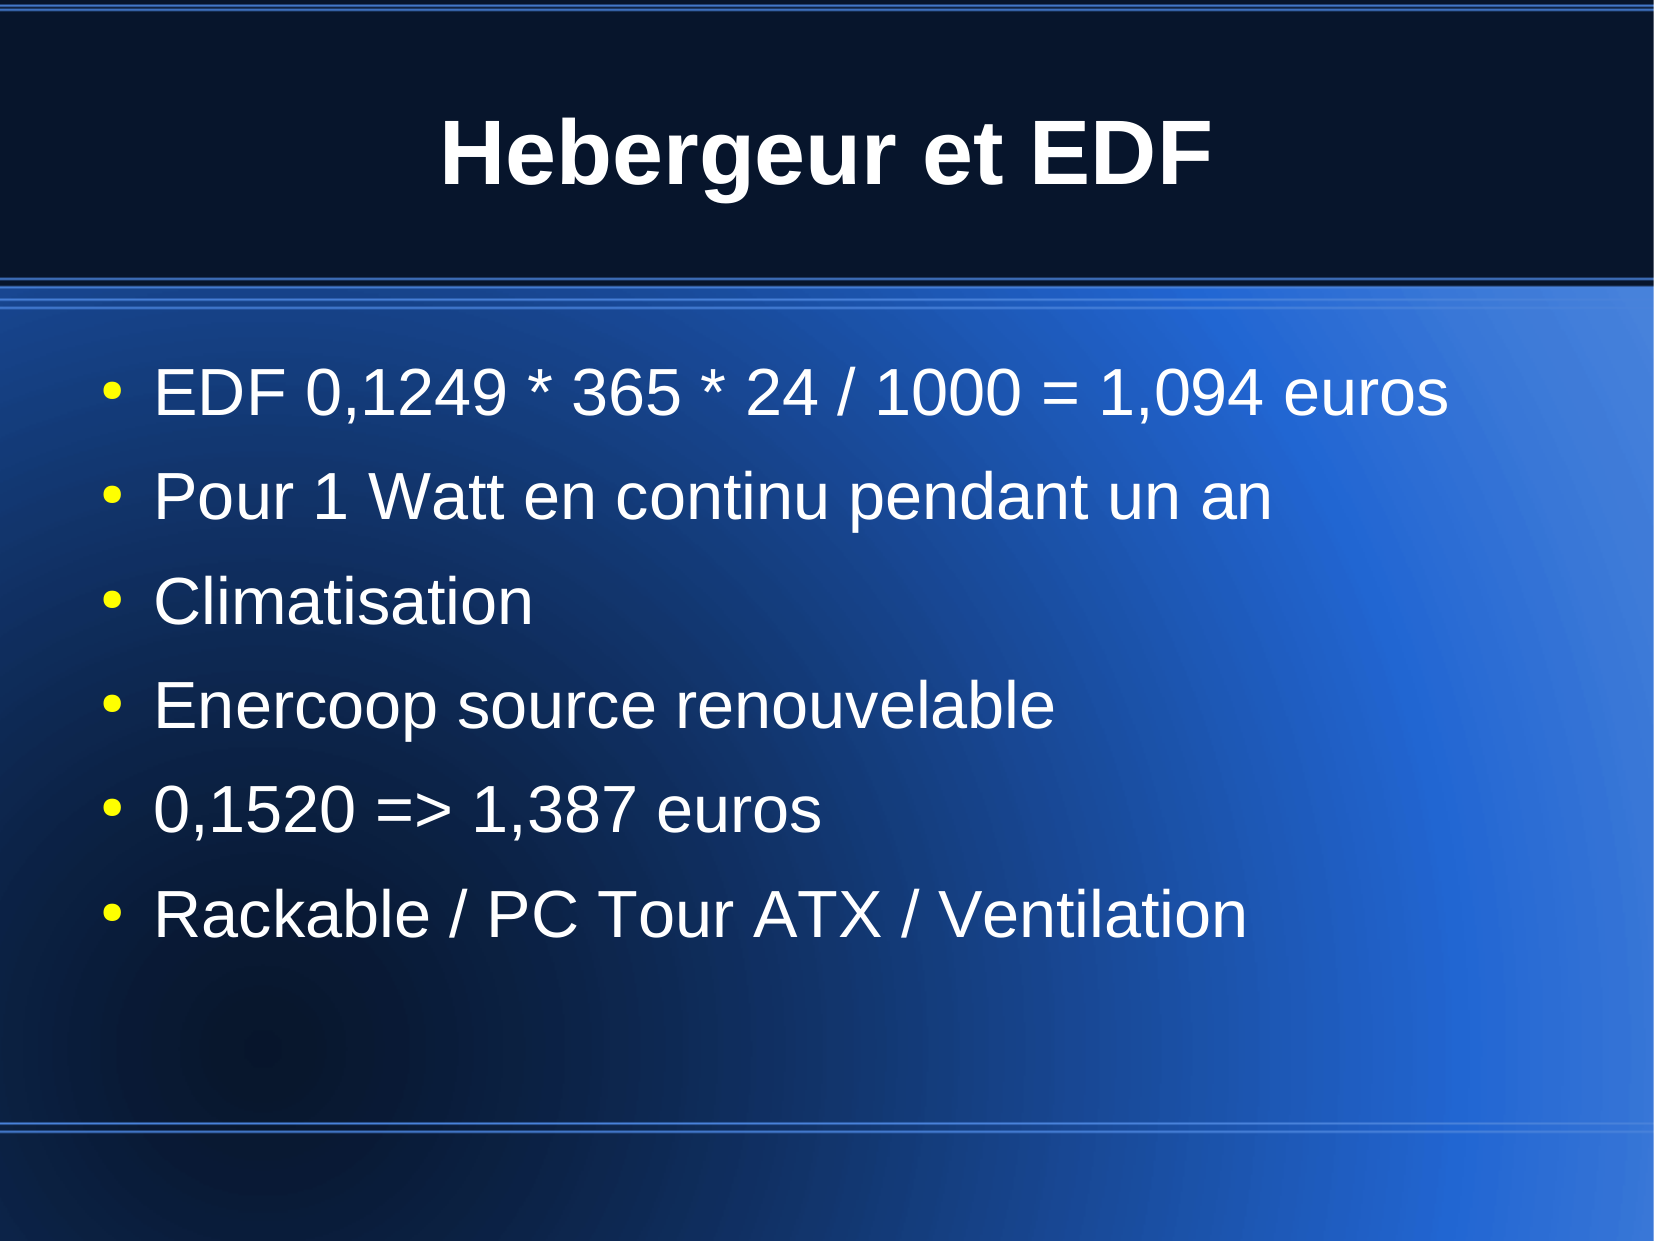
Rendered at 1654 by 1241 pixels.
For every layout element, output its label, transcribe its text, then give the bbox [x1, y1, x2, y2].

list EDF 0,1249 * 365 * 24 / 1000 = 1,094 euros Pour 1 Watt en continu pendant un an Climatisation Enercoop source renouvelable 0,1520 => 1,387 euros Rackable / PC Tour ATX / Ventilation [82, 355, 1571, 1159]
title Hebergeur et EDF [82, 56, 1571, 250]
picture [0, 0, 1654, 1241]
